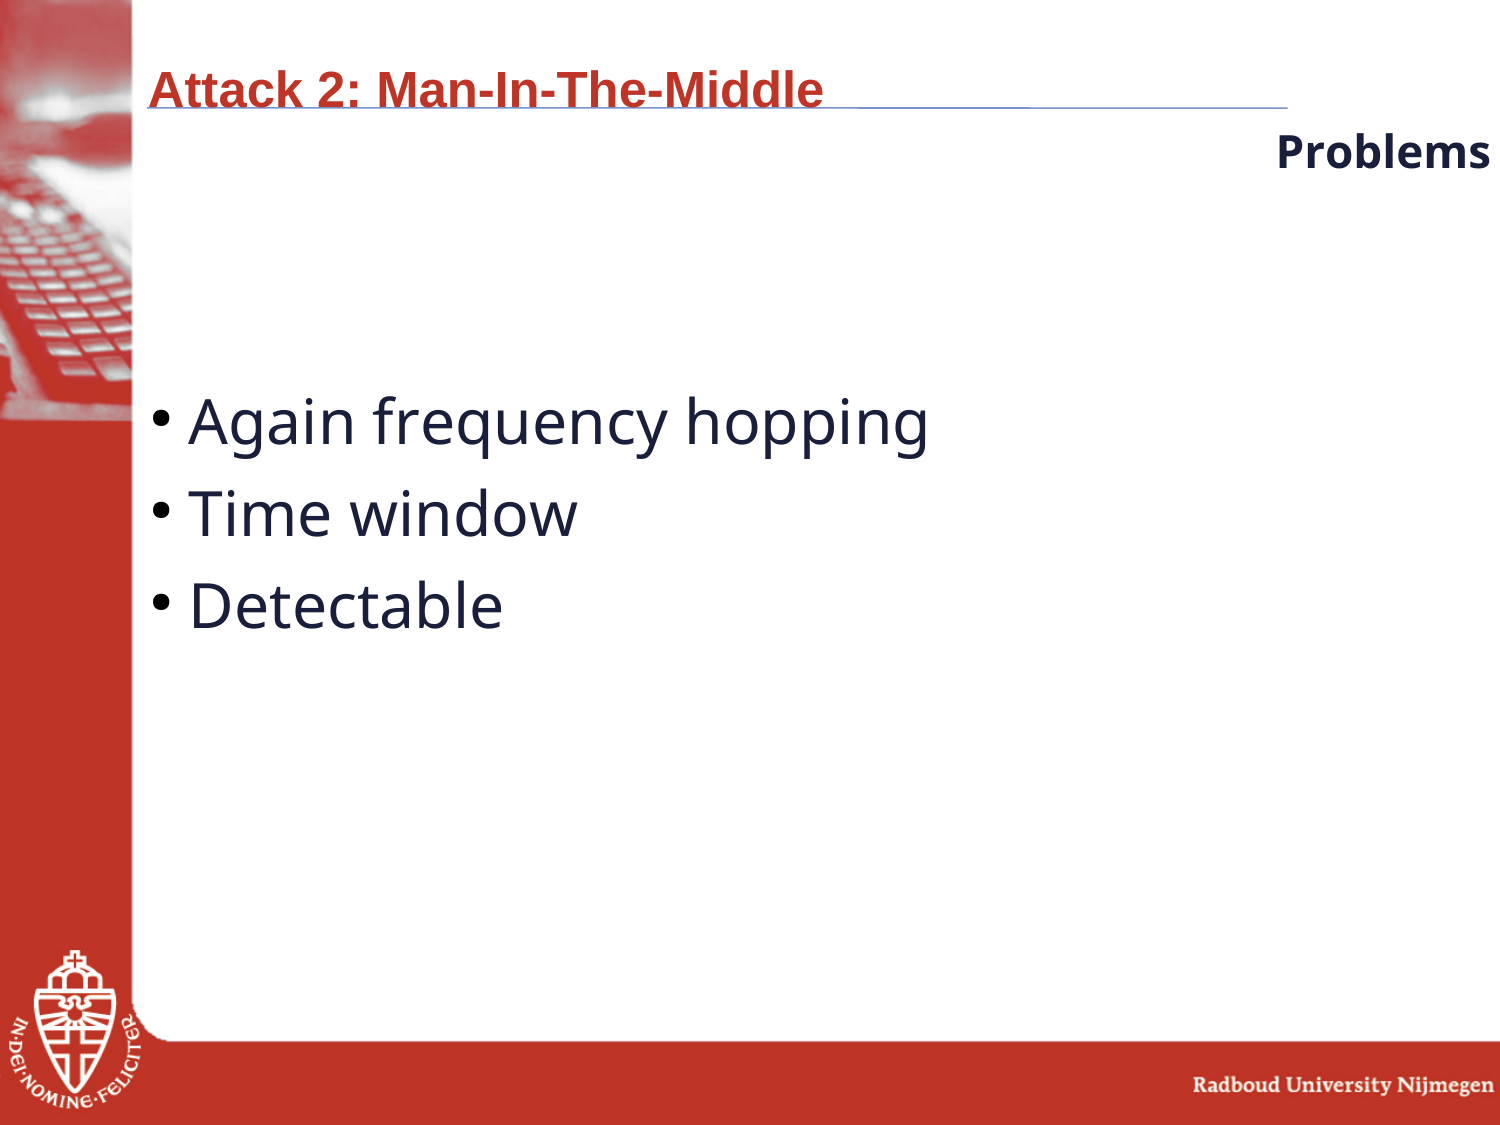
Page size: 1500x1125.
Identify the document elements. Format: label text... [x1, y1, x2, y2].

text_box Problems [406, 115, 1495, 178]
picture [0, 0, 1500, 1125]
title Attack 2: Man-In-The-Middle [147, 0, 1491, 122]
list Again frequency hopping Time window Detectable [150, 375, 1438, 1013]
